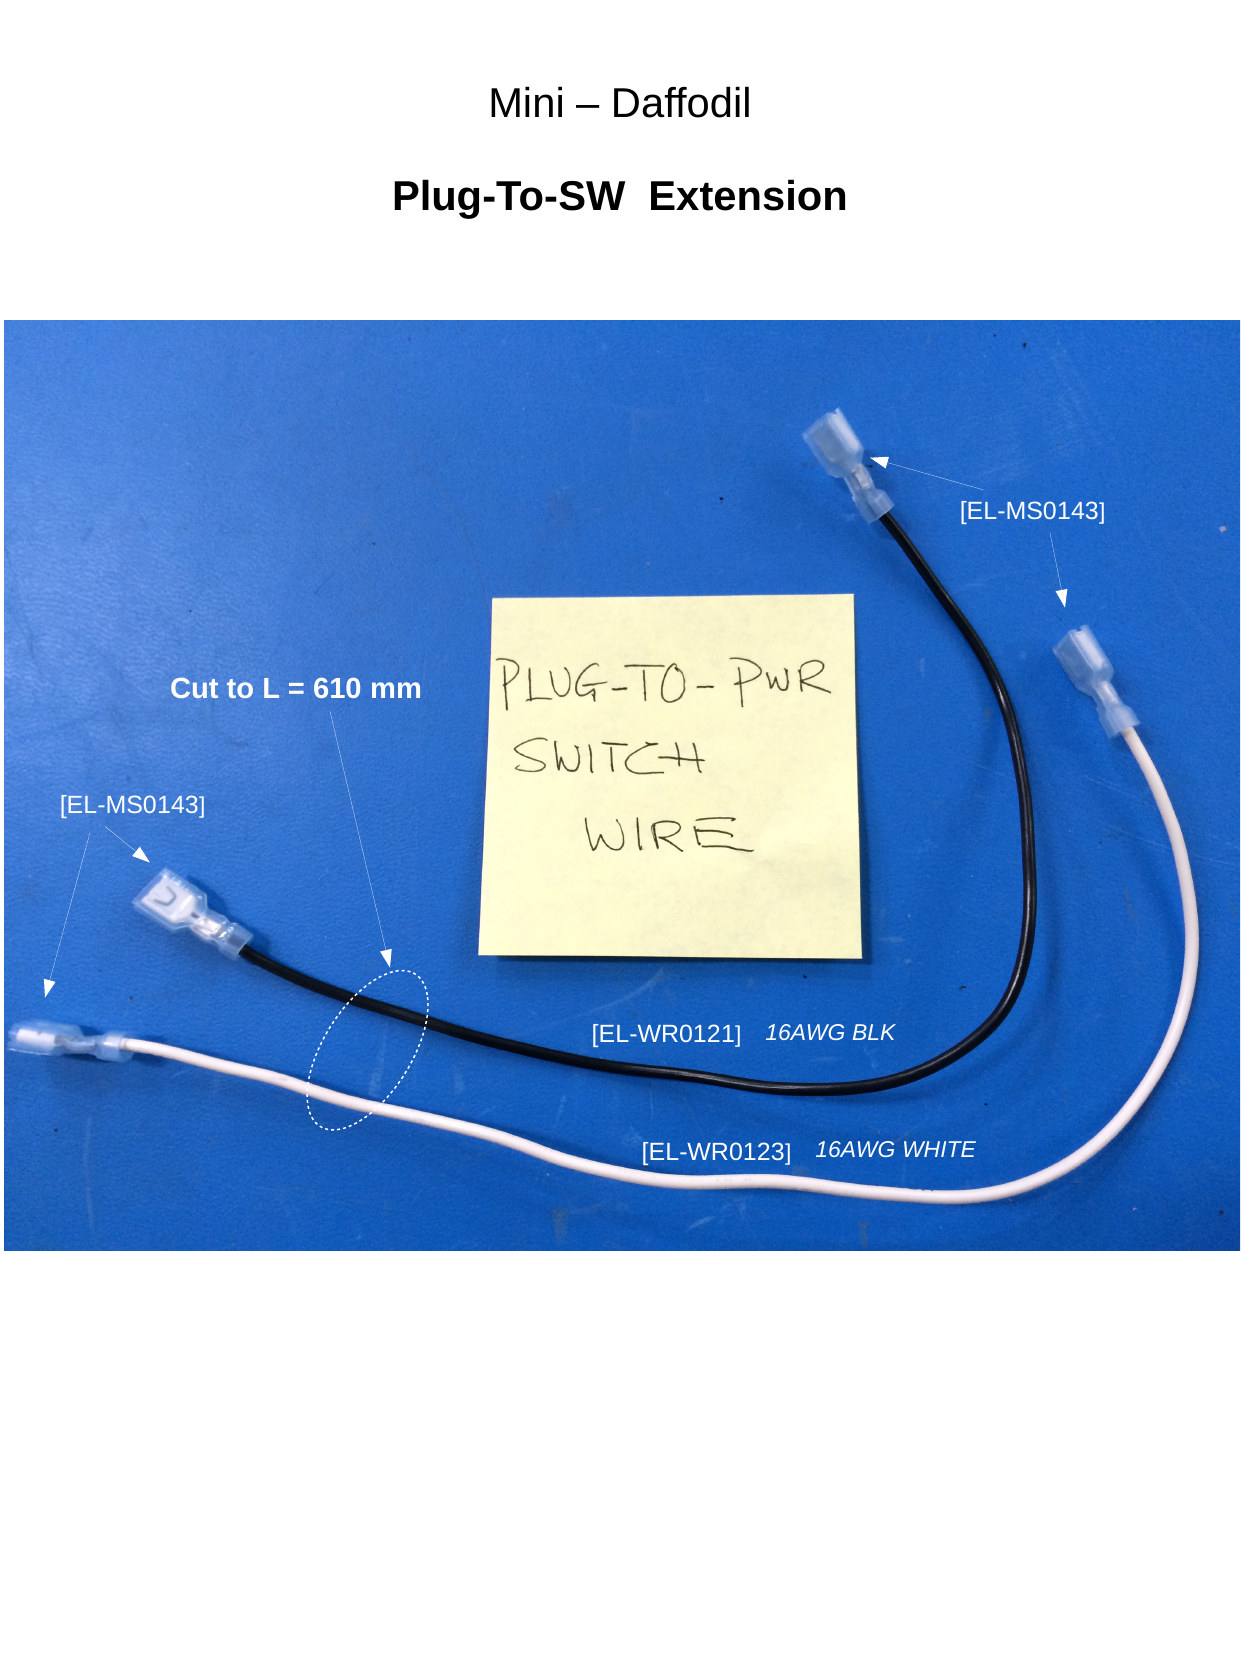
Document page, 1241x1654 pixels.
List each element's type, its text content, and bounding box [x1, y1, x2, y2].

title Mini – Daffodil Plug-To-SW Extension [62, 79, 1179, 220]
text_box [EL-MS0143] [45, 783, 221, 827]
text_box 16AWG BLK [750, 1012, 910, 1054]
text_box 16AWG WHITE [800, 1129, 991, 1171]
text_box [EL-MS0143] [945, 489, 1121, 533]
picture [4, 320, 1241, 1251]
text_box [EL-WR0121] [576, 1012, 757, 1056]
text_box [EL-WR0123] [626, 1129, 807, 1173]
text_box Cut to L = 610 mm [138, 665, 469, 713]
